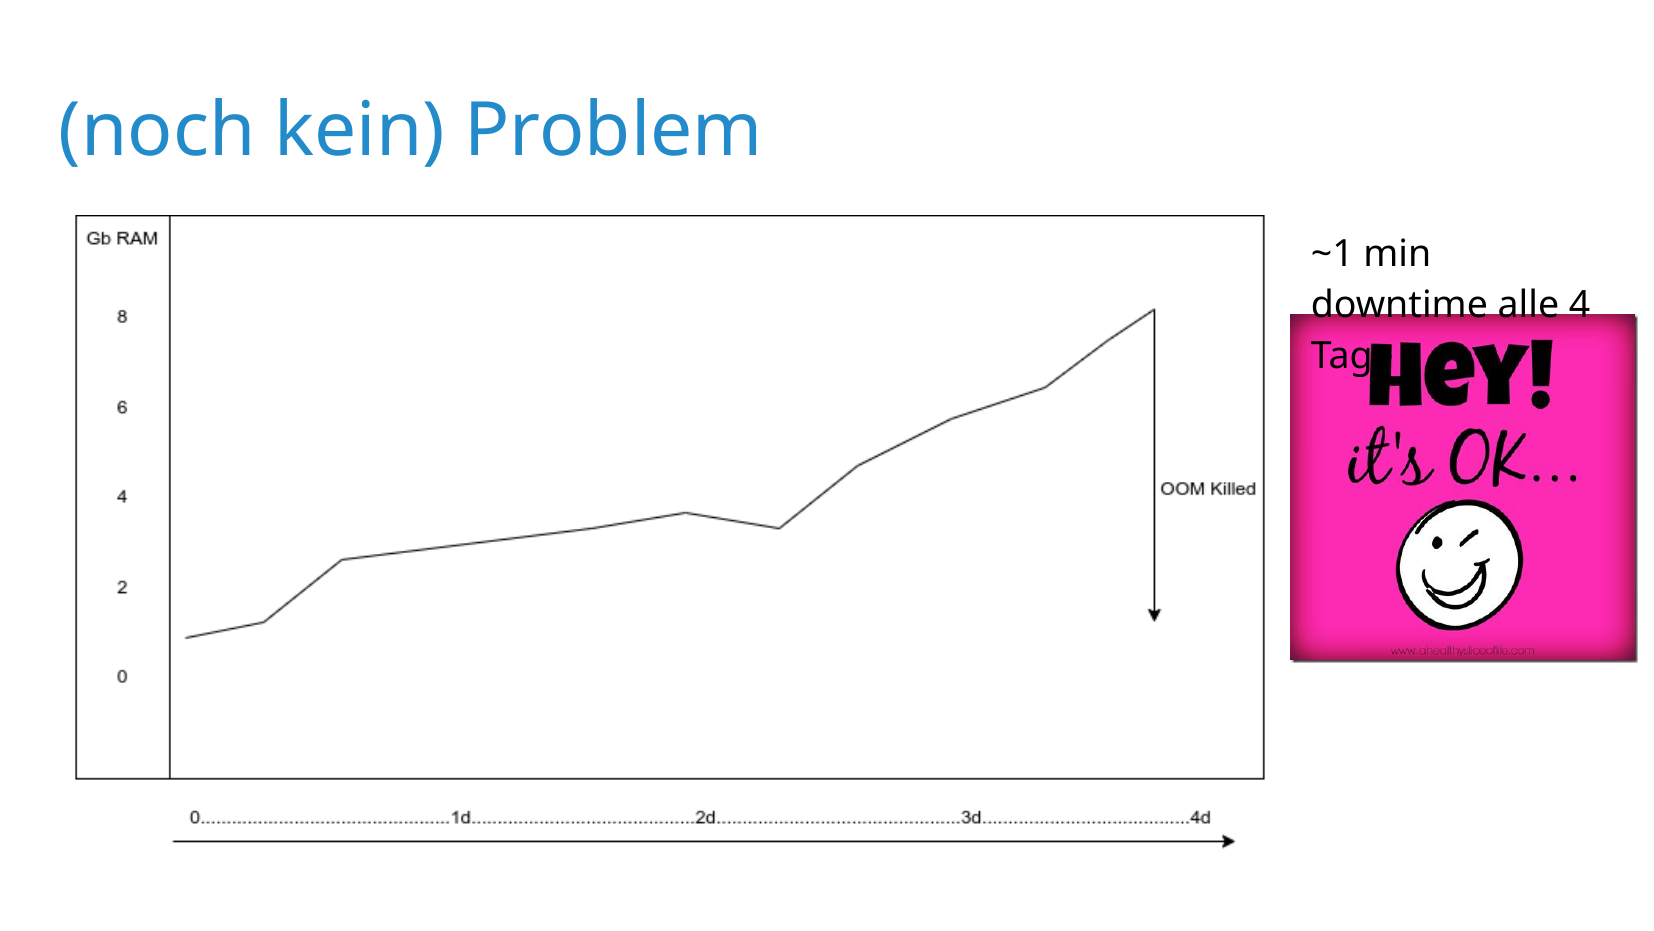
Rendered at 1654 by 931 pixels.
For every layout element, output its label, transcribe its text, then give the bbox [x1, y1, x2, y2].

picture [60, 215, 1638, 856]
title (noch kein) Problem [59, 59, 1595, 178]
text_box ~1 min downtime alle 4 Tage [1305, 226, 1621, 316]
